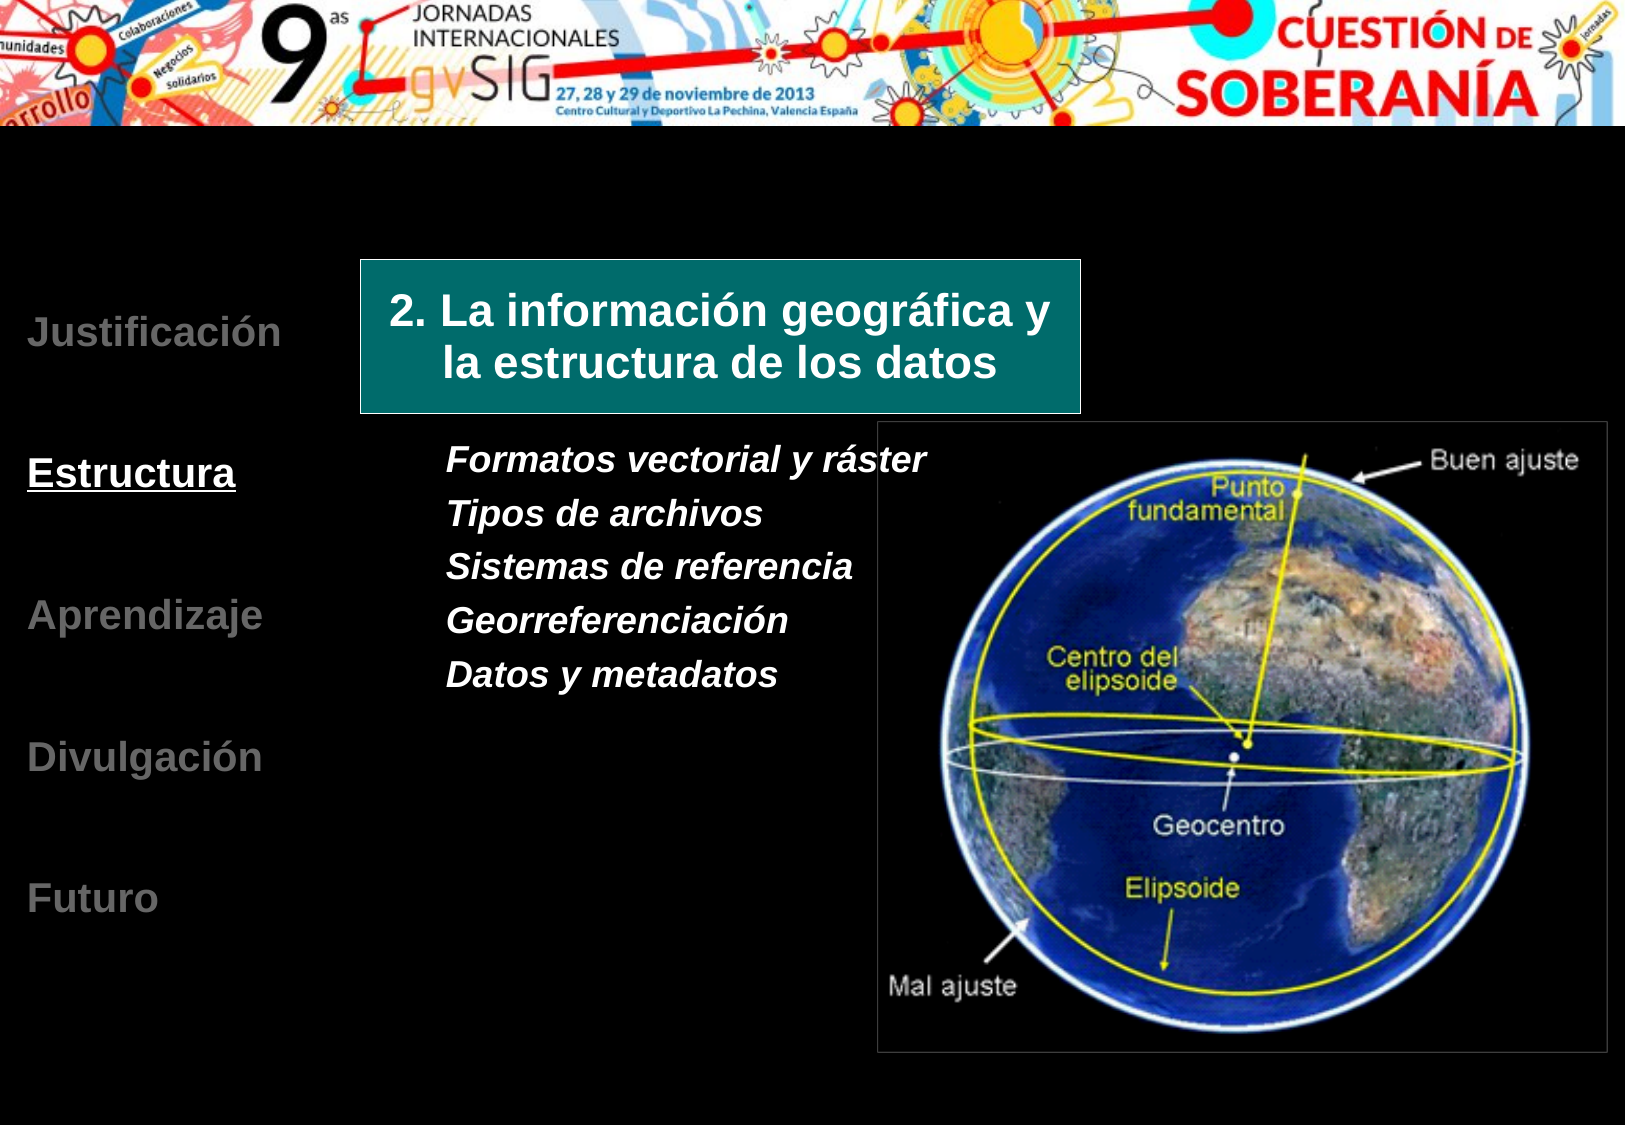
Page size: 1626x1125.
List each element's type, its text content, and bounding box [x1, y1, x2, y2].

text_box 2. La información geográfica y la estructura de los datos [360, 259, 1081, 414]
text_box Formatos vectorial y ráster Tipos de archivos Sistemas de referencia Georreferenciación Datos y metadatos [431, 448, 993, 686]
picture [876, 420, 1612, 1055]
picture [0, 0, 1626, 126]
text_box Justificación Estructura Aprendizaje Divulgación Futuro [11, 296, 319, 929]
